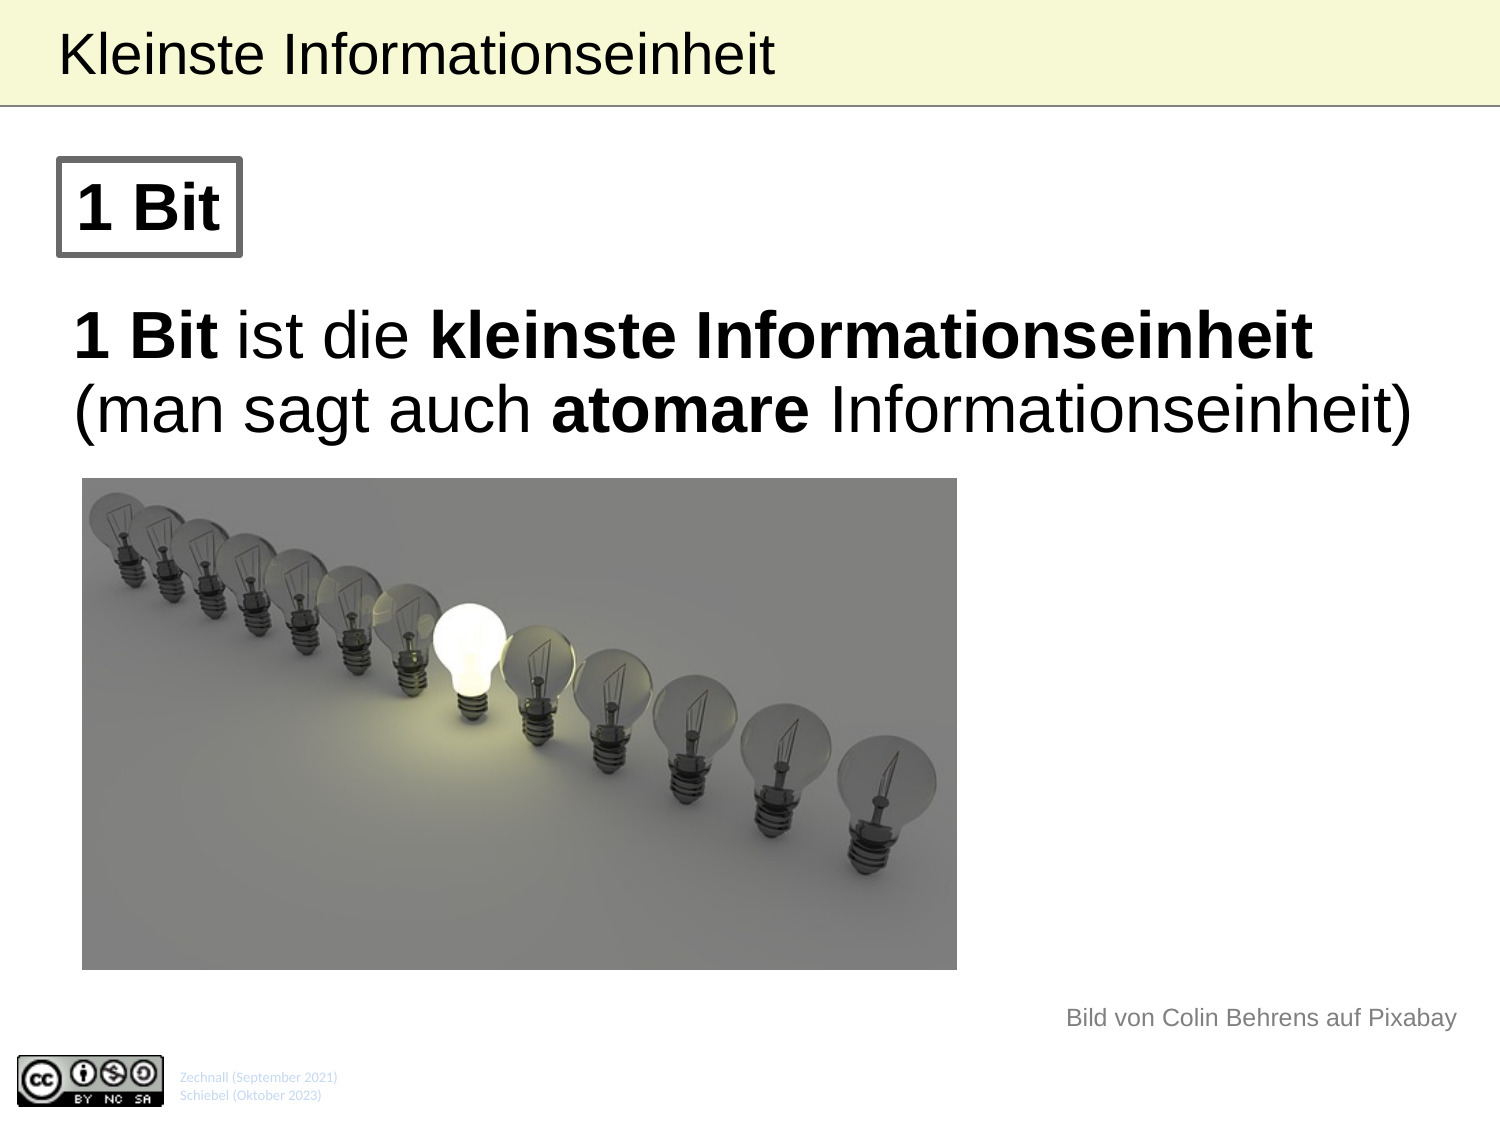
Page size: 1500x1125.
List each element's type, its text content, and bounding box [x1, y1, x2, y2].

picture [17, 1055, 164, 1107]
text_box 1 Bit ist die kleinste Informationseinheit (man sagt auch atomare Informationseinheit) [59, 290, 1430, 455]
picture [82, 478, 957, 970]
title Kleinste Informationseinheit [59, 5, 1016, 104]
text_box Bild von Colin Behrens auf Pixabay [1051, 996, 1473, 1040]
text_box 1 Bit [59, 159, 240, 256]
